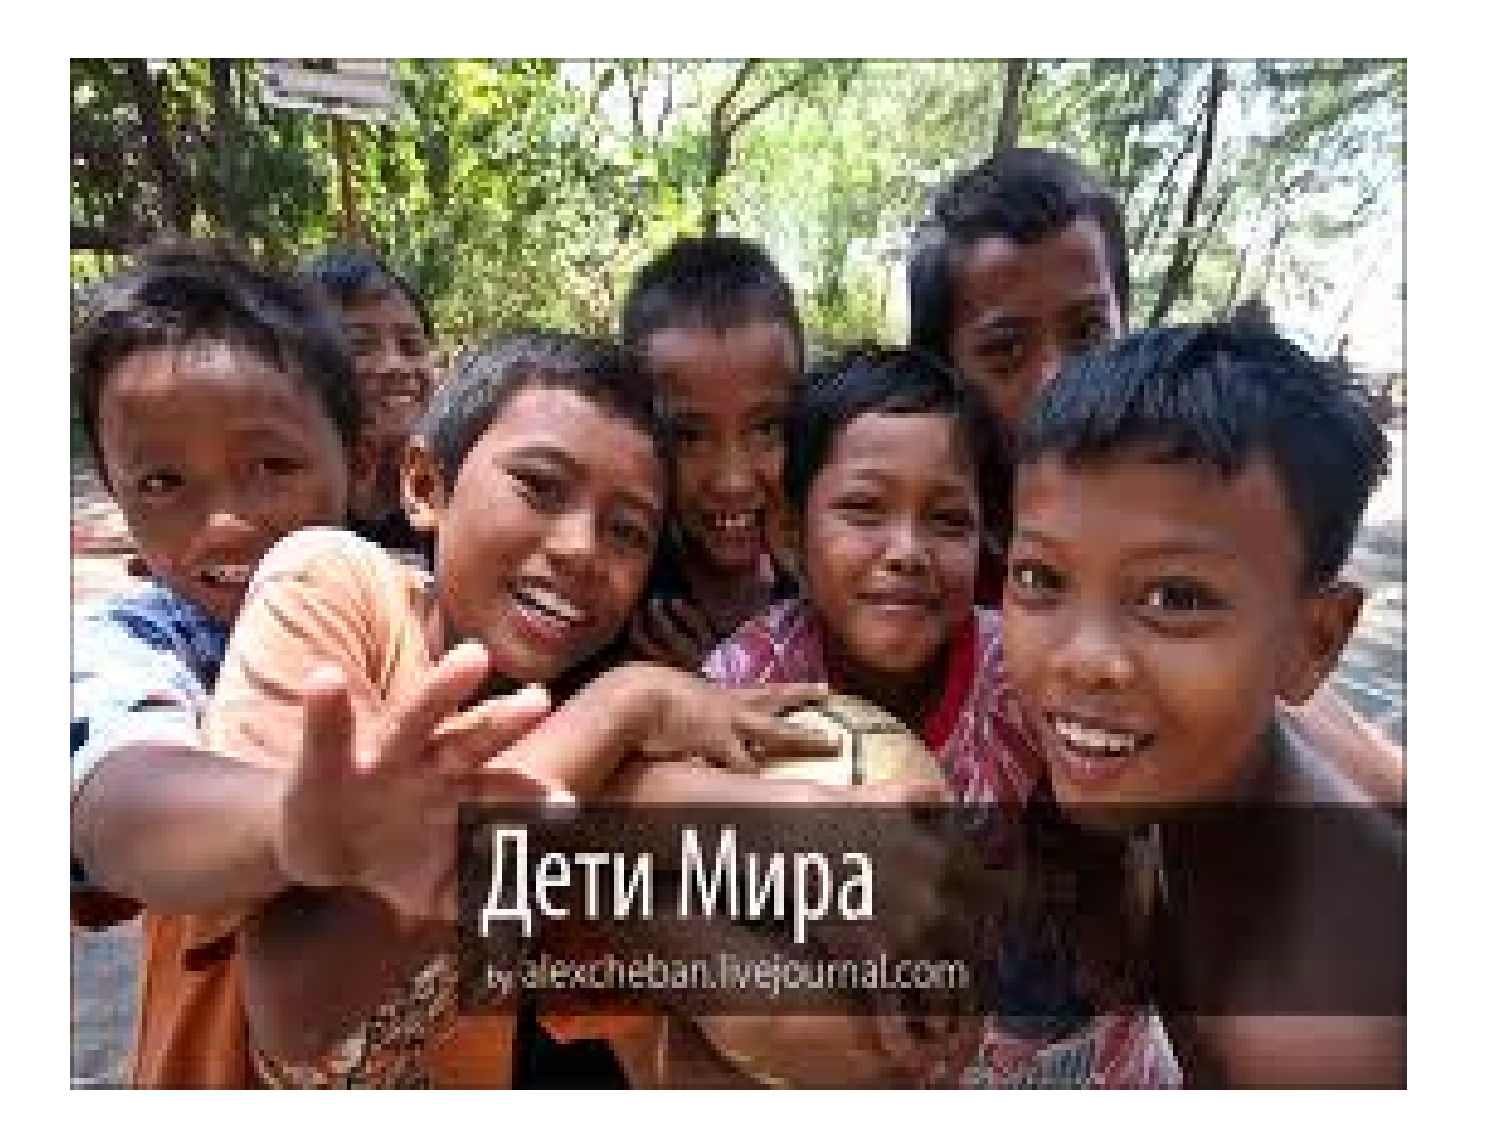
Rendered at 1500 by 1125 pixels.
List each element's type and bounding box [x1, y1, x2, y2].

picture [70, 58, 1407, 1090]
